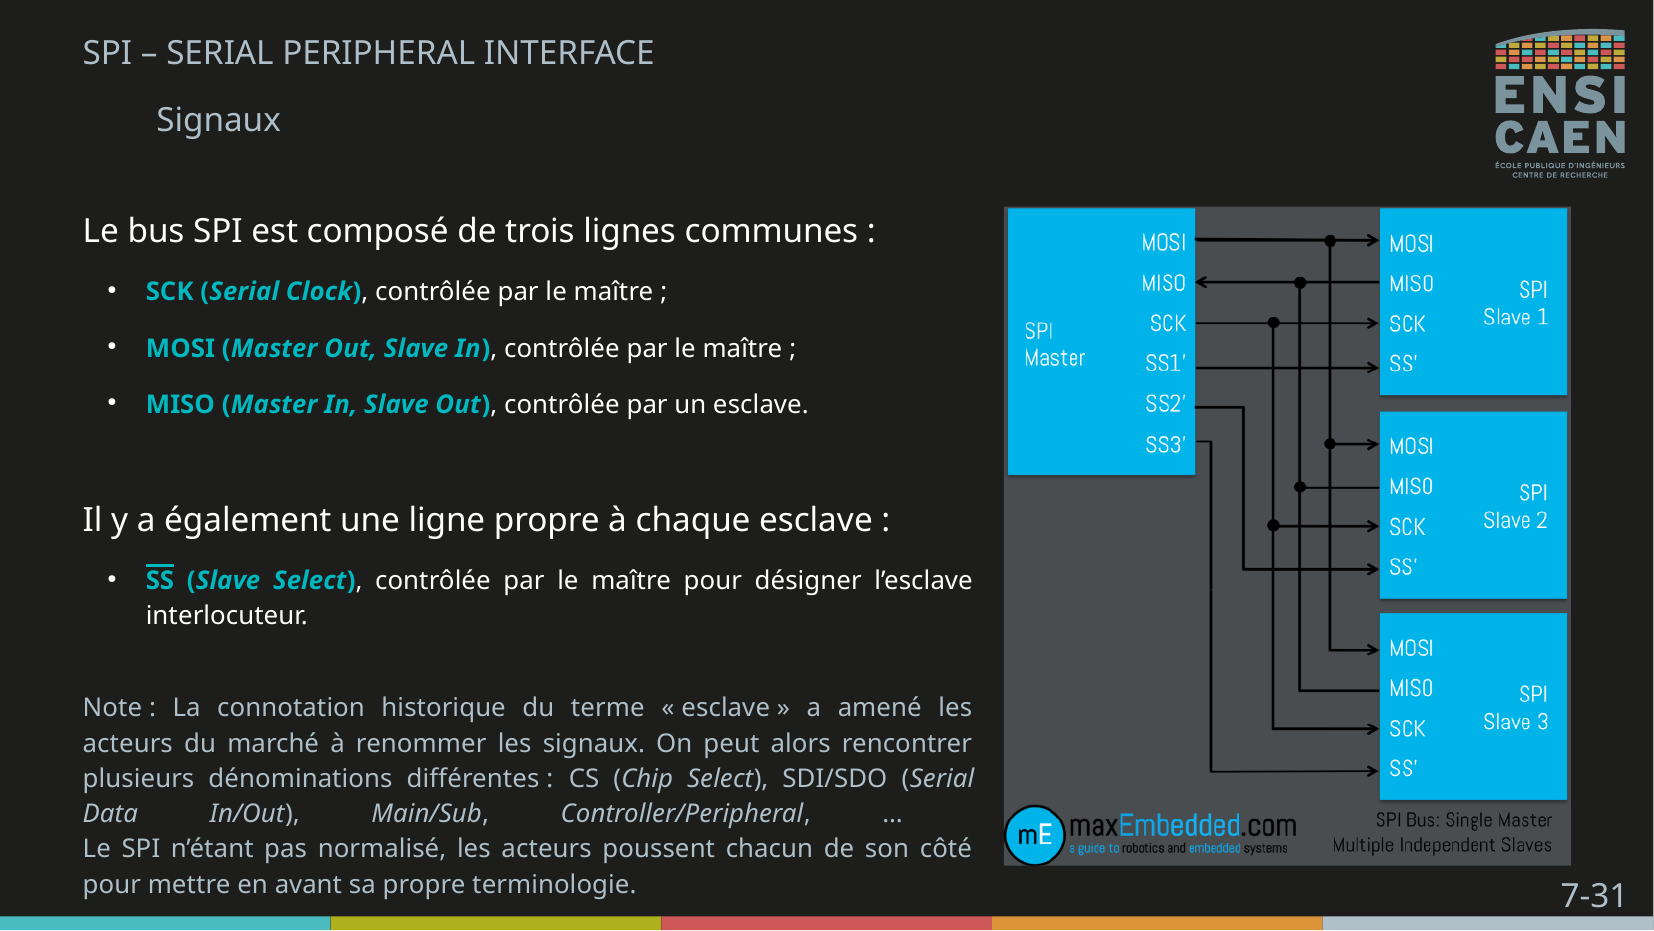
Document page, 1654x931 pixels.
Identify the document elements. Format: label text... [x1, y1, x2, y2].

title SPI – SERIAL PERIPHERAL INTERFACE Signaux [82, 0, 1467, 148]
list Le bus SPI est composé de trois lignes communes : SCK (Serial Clock), contrôlée par le maître ; MOSI (Master Out, Slave In), contrôlée par le maître ; MISO (Master In, Slave Out), contrôlée par un esclave. Il y a également une ligne propre à chaque esclave : SS (Slave Select), contrôlée par le maître pour désigner l’esclave interlocuteur. Note : La connotation historique du terme « esclave » a amené les acteurs du marché à renommer les signaux. On peut alors rencontrer plusieurs dénominations différentes : CS (Chip Select), SDI/SDO (Serial Data In/Out), Main/Sub, Controller/Peripheral, … Le SPI n’étant pas normalisé, les acteurs poussent chacun de son côté pour mettre en avant sa propre terminologie. [82, 206, 975, 916]
picture [1003, 206, 1571, 866]
